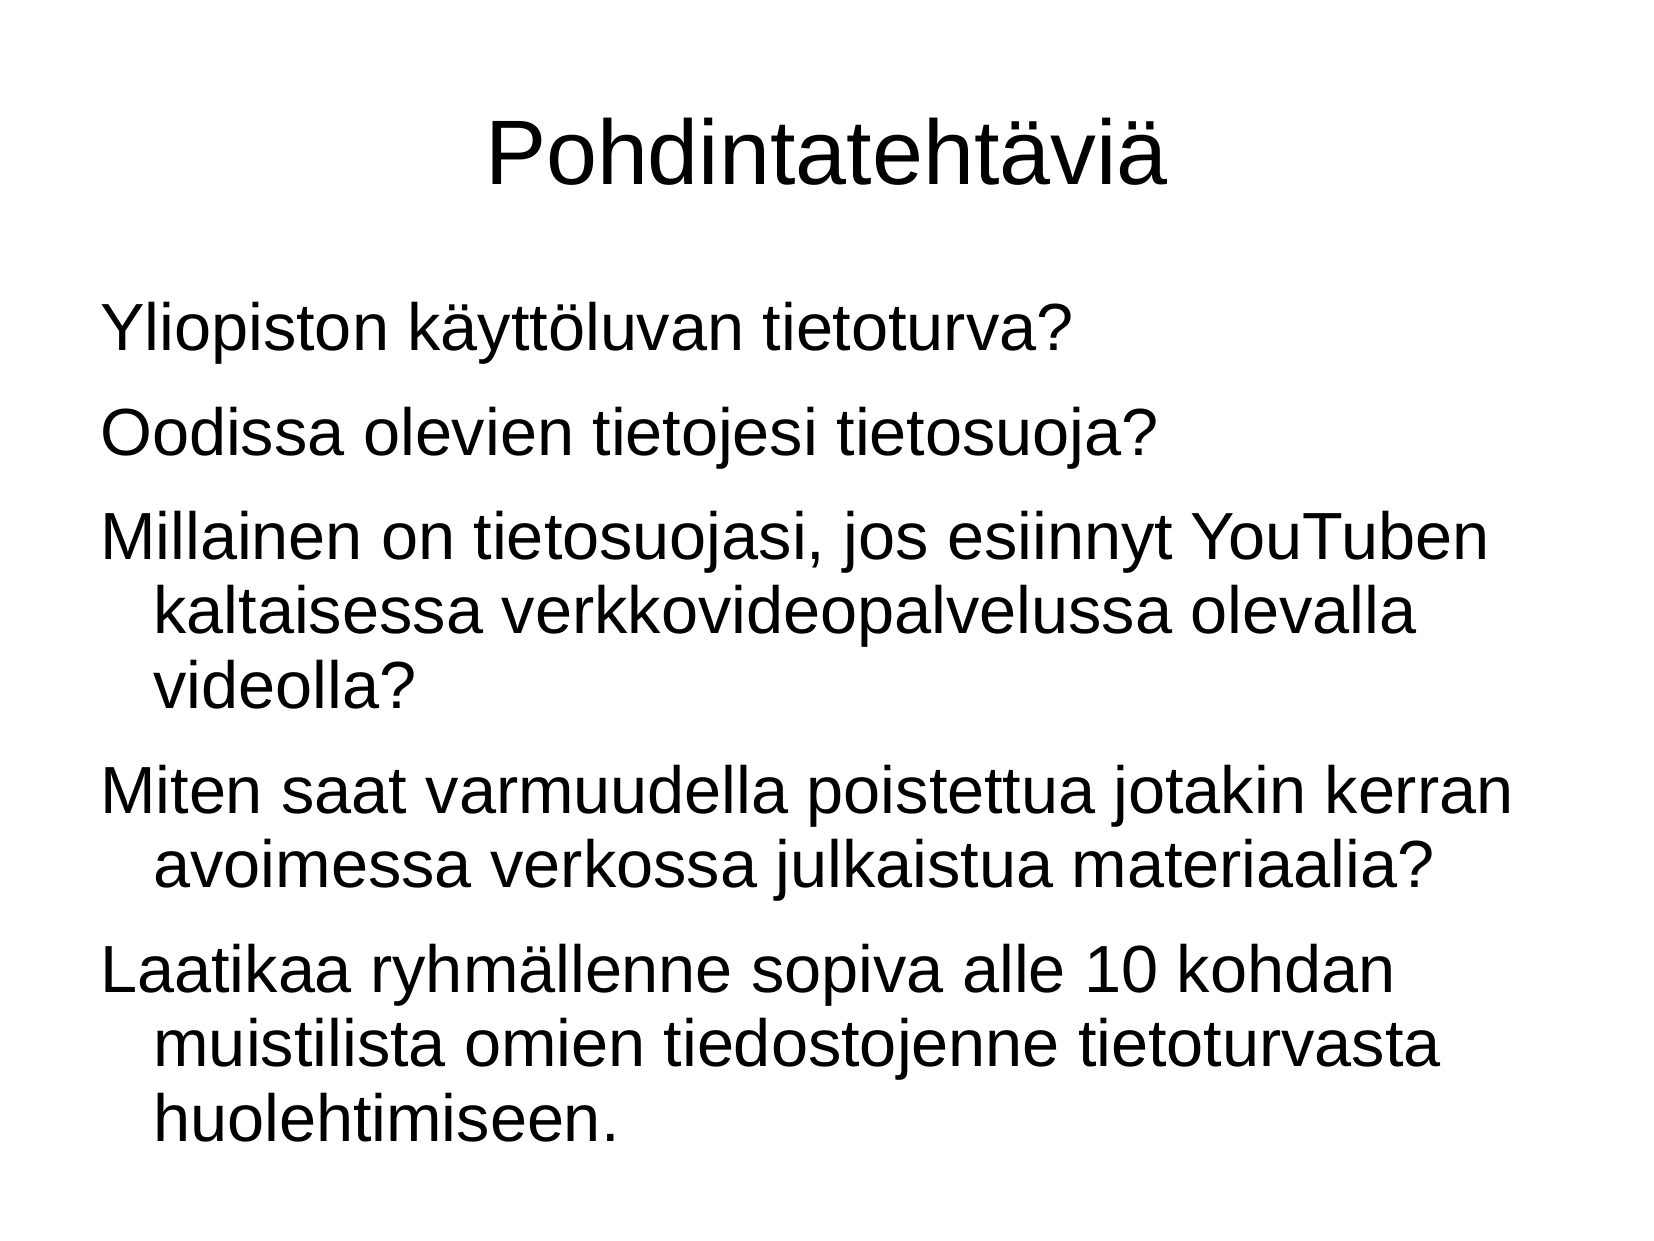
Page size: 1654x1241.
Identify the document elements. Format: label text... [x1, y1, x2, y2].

title Pohdintatehtäviä [82, 49, 1571, 257]
list Yliopiston käyttöluvan tietoturva? Oodissa olevien tietojesi tietosuoja? Millainen on tietosuojasi, jos esiinnyt YouTuben kaltaisessa verkkovideopalvelussa olevalla videolla? Miten saat varmuudella poistettua jotakin kerran avoimessa verkossa julkaistua materiaalia? Laatikaa ryhmällenne sopiva alle 10 kohdan muistilista omien tiedostojenne tietoturvasta huolehtimiseen. [82, 290, 1571, 1151]
